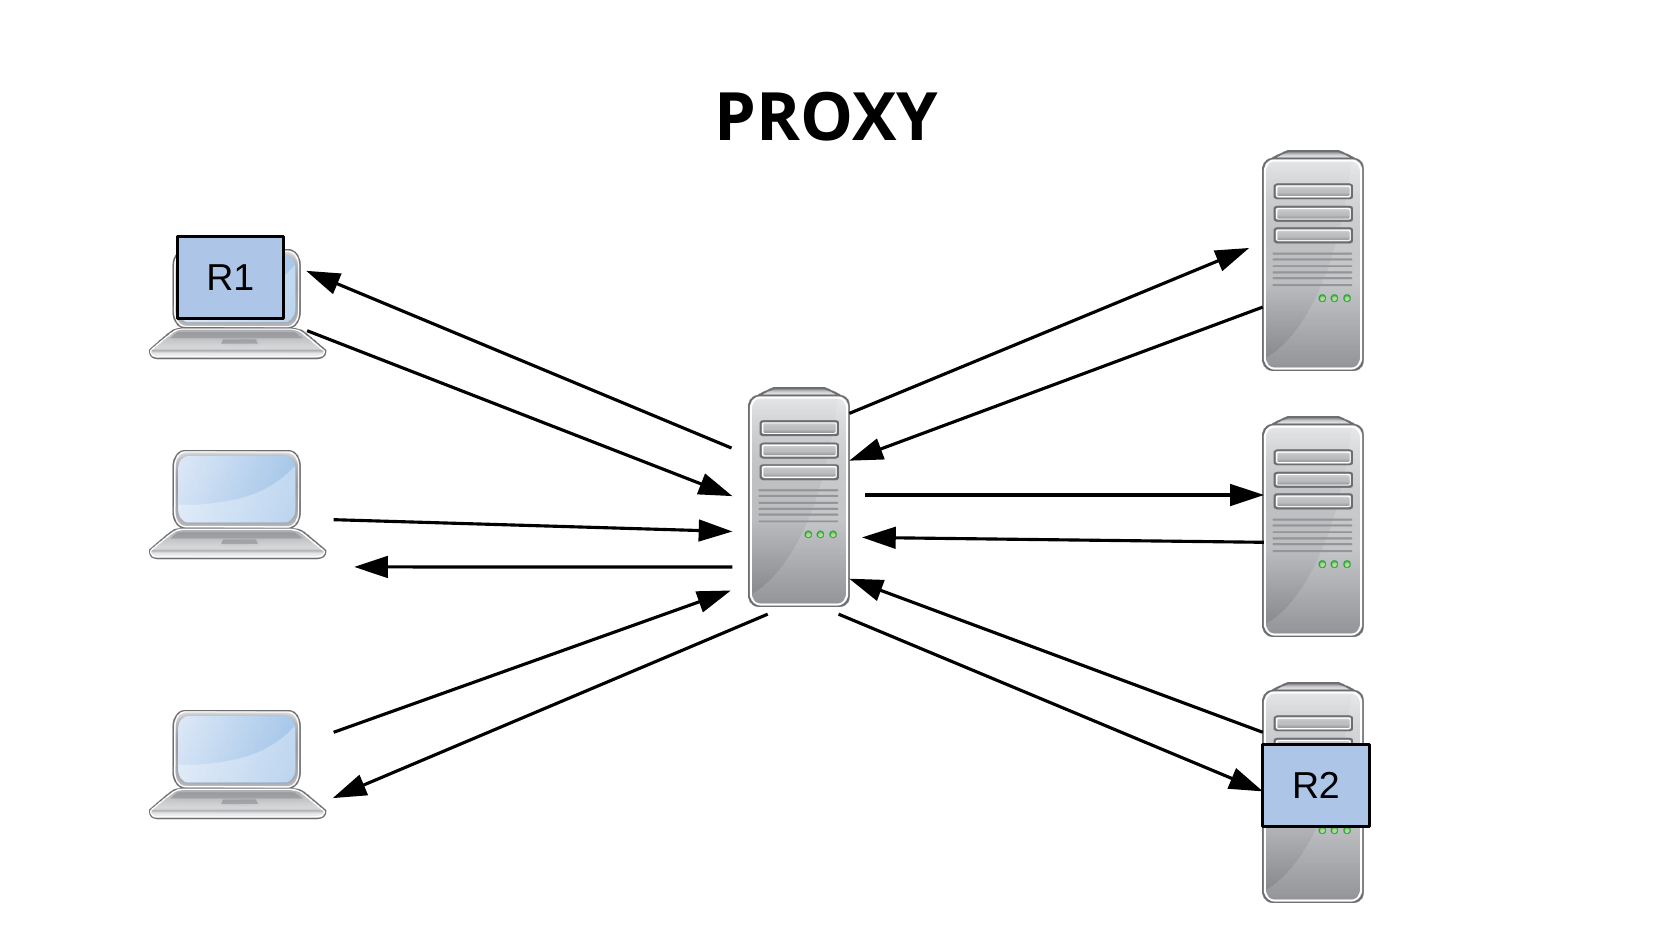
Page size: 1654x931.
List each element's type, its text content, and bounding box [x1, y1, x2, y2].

text_box R2 [1262, 744, 1370, 827]
picture [1262, 150, 1364, 371]
picture [748, 387, 850, 607]
picture [1262, 416, 1364, 637]
picture [141, 442, 334, 567]
picture [141, 241, 334, 367]
picture [1262, 827, 1364, 903]
text_box R1 [177, 236, 284, 319]
title PROXY [82, 36, 1571, 193]
picture [141, 702, 334, 827]
picture [1262, 682, 1364, 744]
